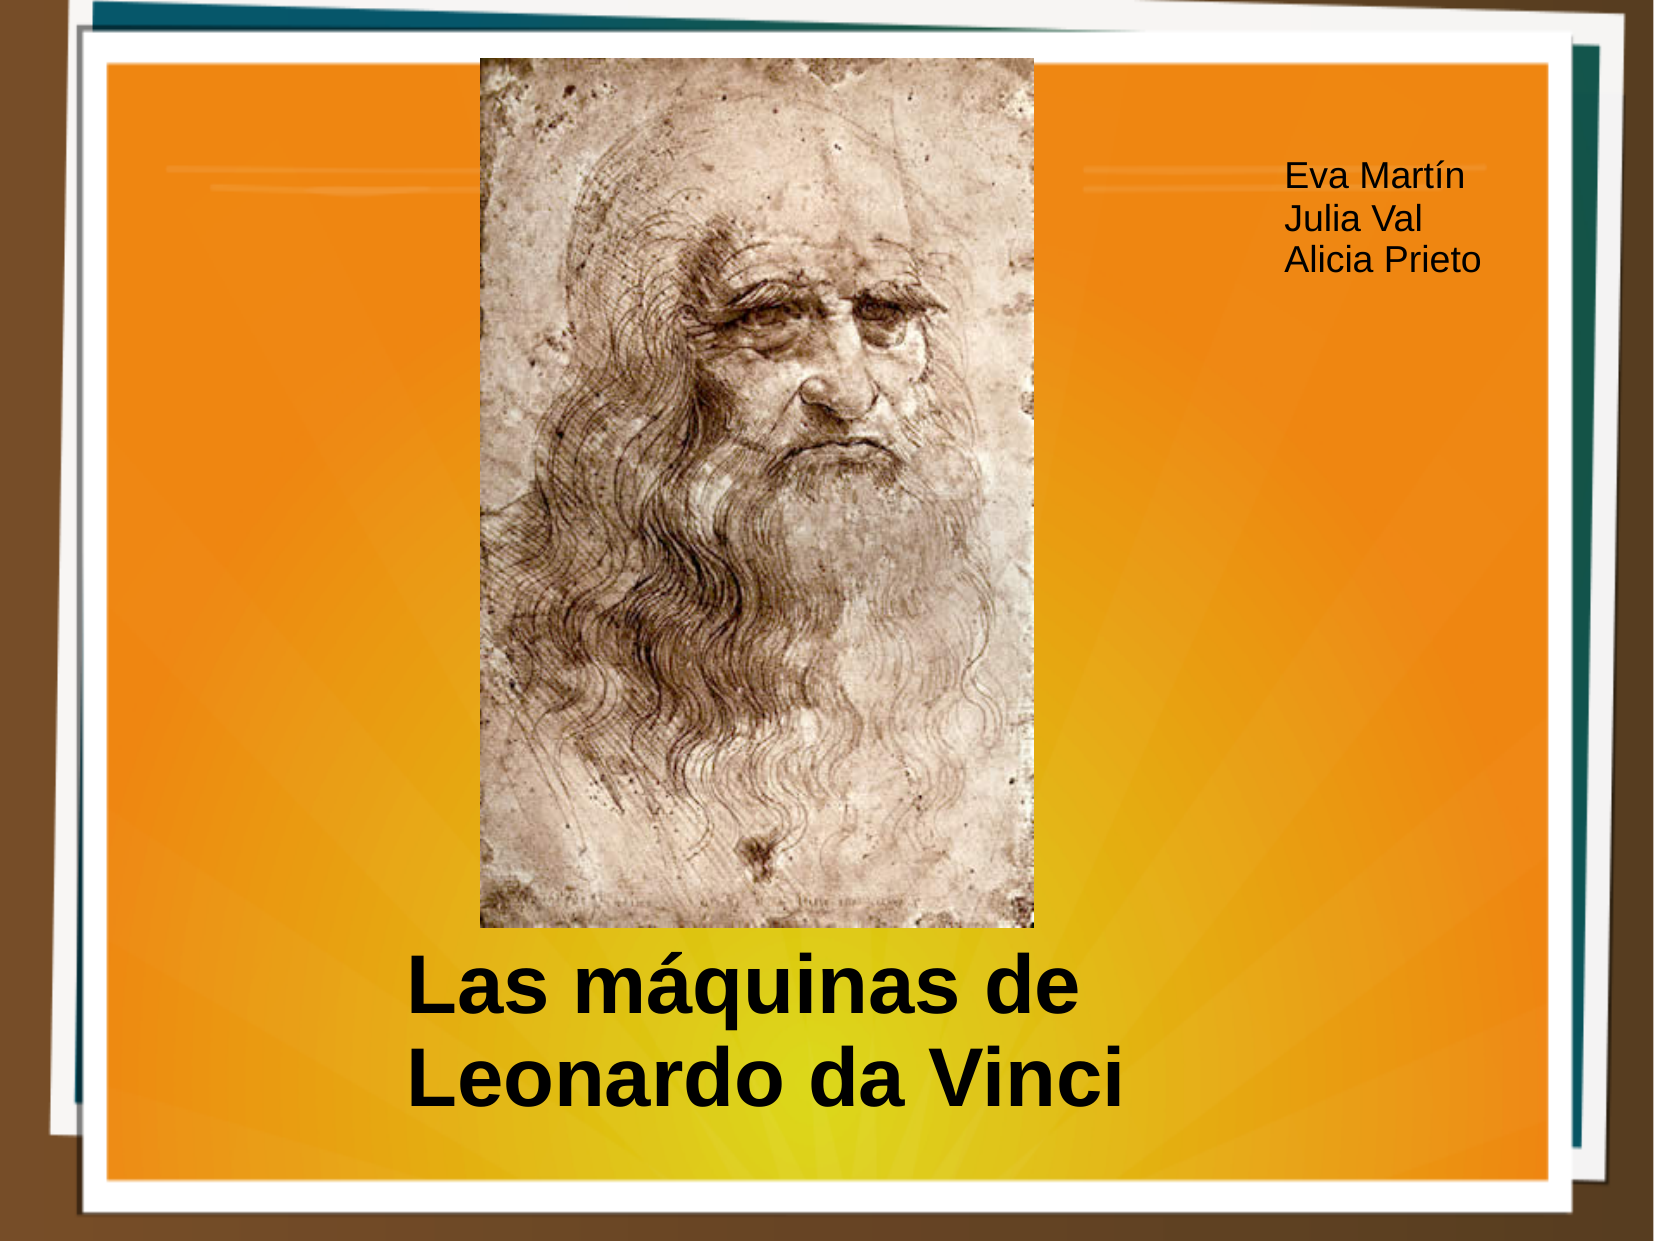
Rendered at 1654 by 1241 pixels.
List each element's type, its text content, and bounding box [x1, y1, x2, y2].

text_box Eva Martín Julia Val Alicia Prieto [1269, 147, 1654, 289]
picture [480, 58, 1034, 928]
text_box Las máquinas de Leonardo da Vinci [391, 930, 1654, 1132]
